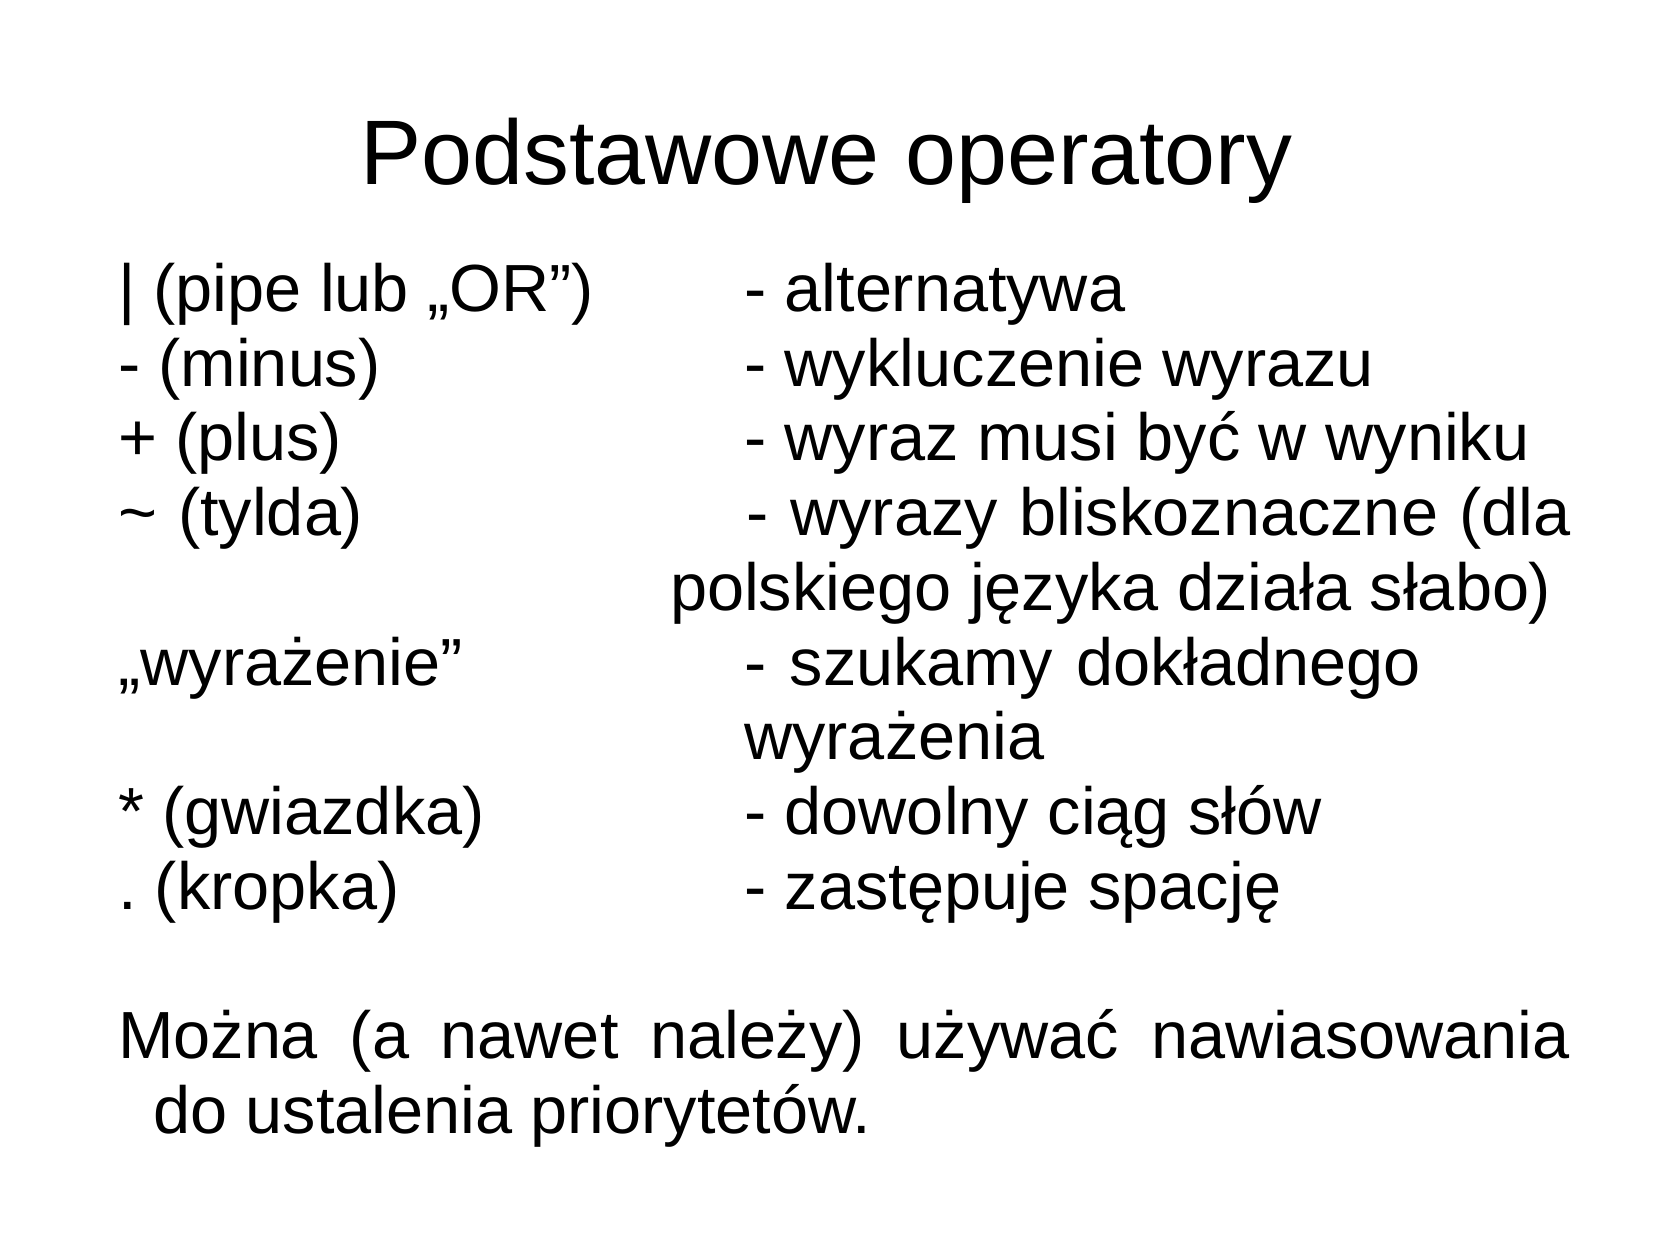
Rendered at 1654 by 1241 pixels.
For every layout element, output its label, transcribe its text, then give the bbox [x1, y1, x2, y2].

subtitle | (pipe lub „OR”) - alternatywa - (minus) - wykluczenie wyrazu + (plus) - wyraz musi być w wyniku ~ (tylda) - wyrazy bliskoznaczne (dla polskiego języka działa słabo) „wyrażenie” - szukamy dokładnego wyrażenia * (gwiazdka) - dowolny ciąg słów . (kropka) - zastępuje spację Można (a nawet należy) używać nawiasowania do ustalenia priorytetów. [82, 250, 1571, 1149]
title Podstawowe operatory [82, 49, 1571, 250]
